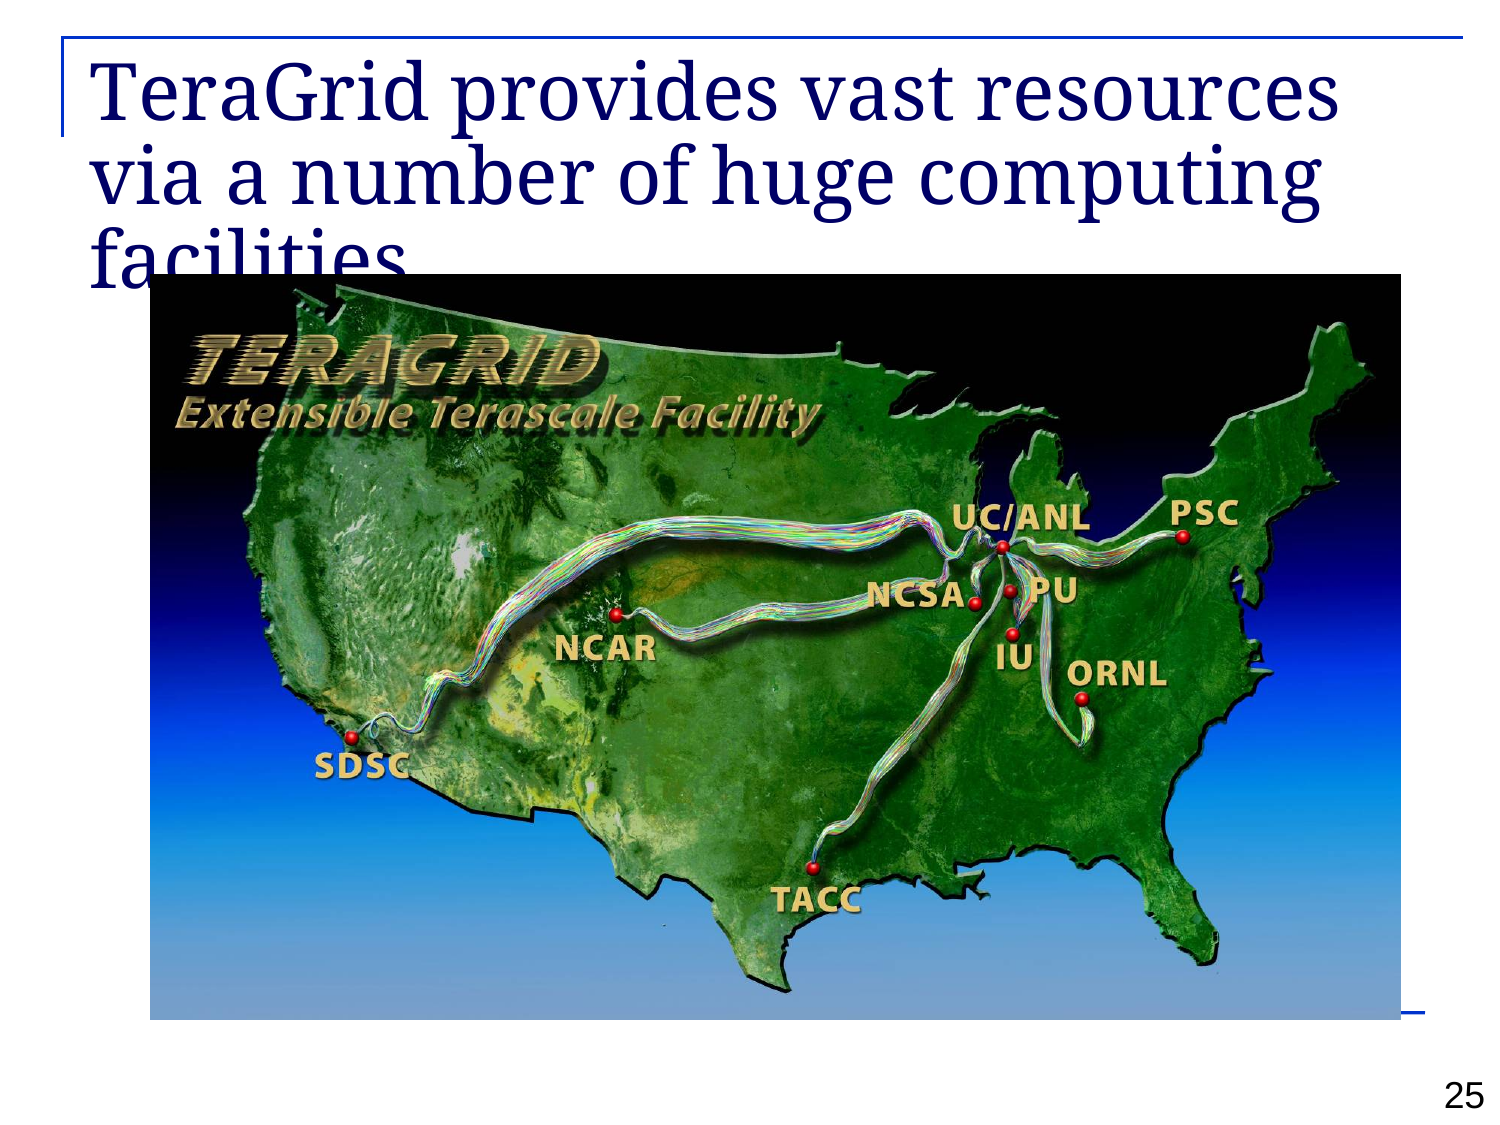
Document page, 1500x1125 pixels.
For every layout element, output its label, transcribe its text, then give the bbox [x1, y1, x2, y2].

text_box 3 [1425, 1075, 1500, 1123]
title TeraGrid provides vast resources via a number of huge computing facilities. [74, 45, 1361, 223]
picture [150, 274, 1401, 1020]
